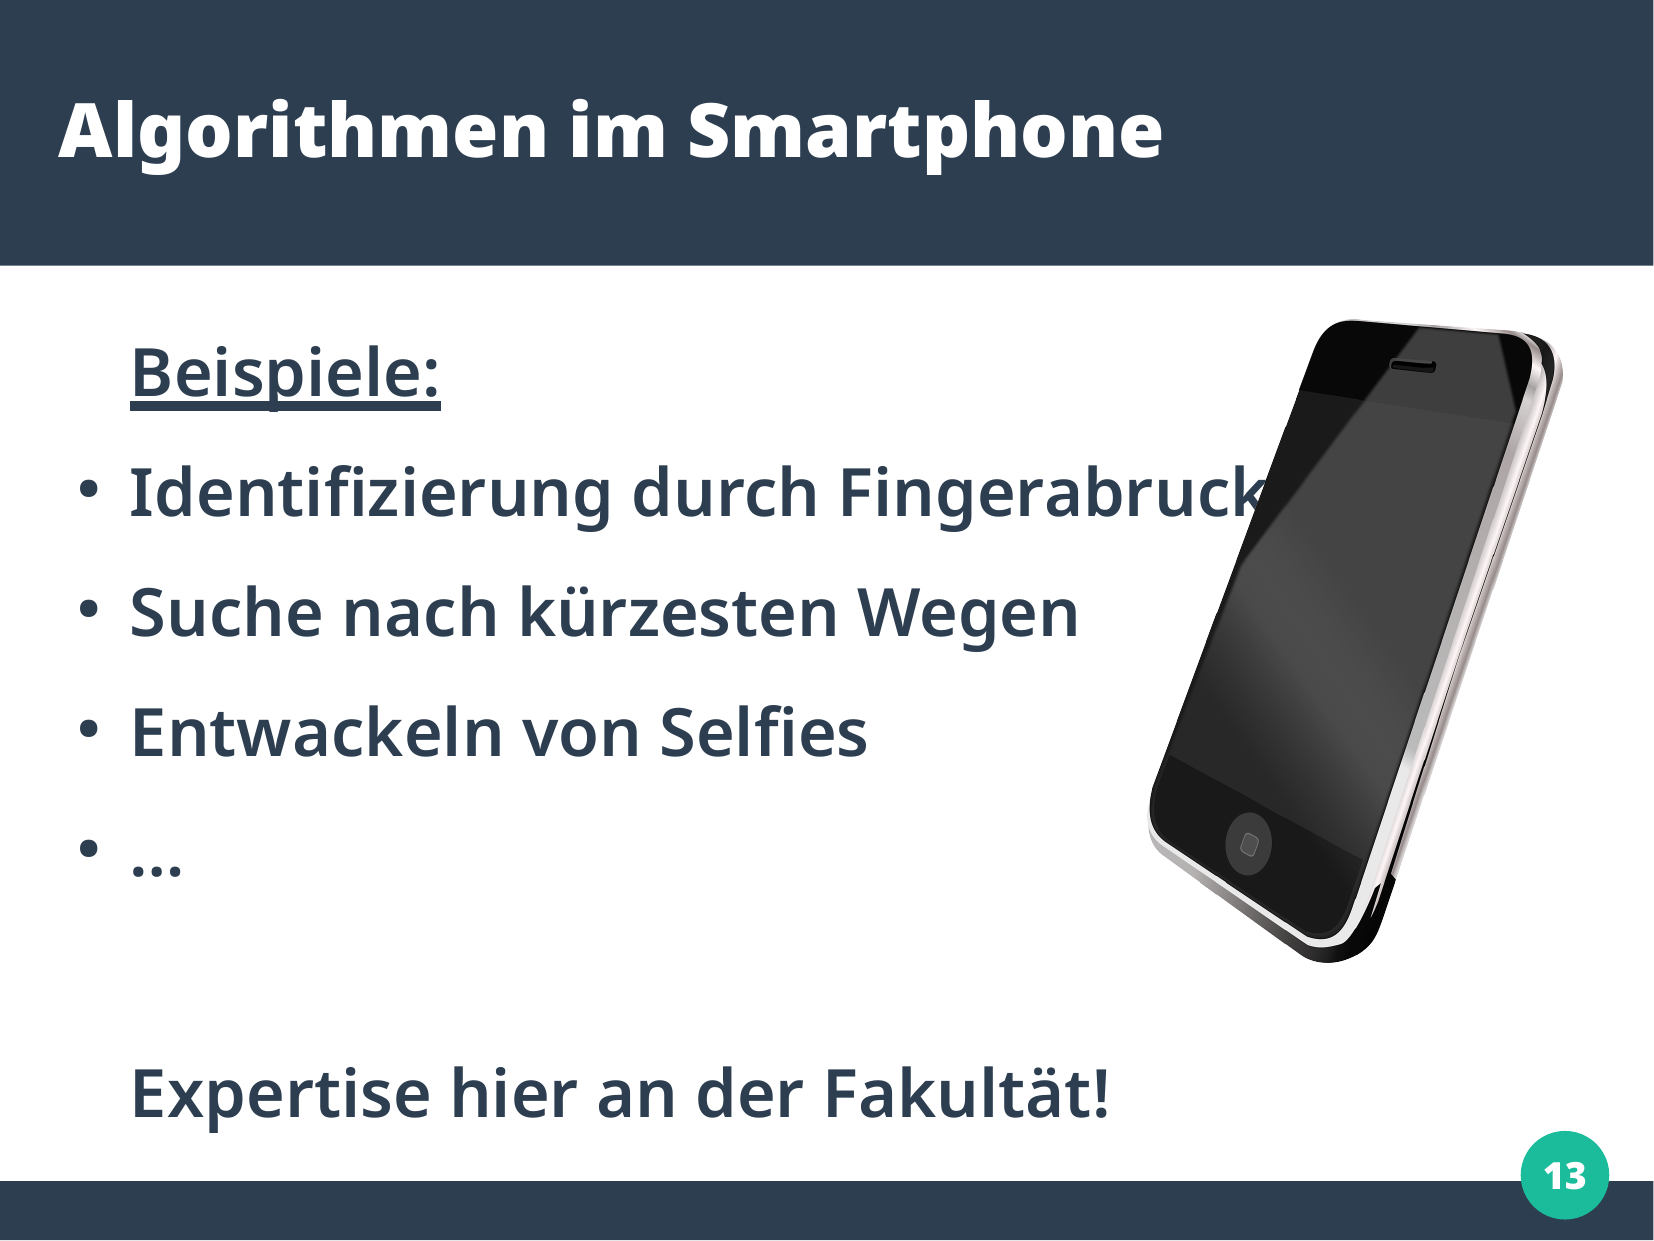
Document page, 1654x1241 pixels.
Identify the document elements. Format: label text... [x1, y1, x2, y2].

picture [1147, 319, 1563, 963]
list Beispiele: Identifizierung durch Fingerabruck Suche nach kürzesten Wegen Entwackeln von Selfies … Expertise hier an der Fakultät! [59, 324, 1595, 1152]
title Algorithmen im Smartphone [59, 49, 1595, 207]
